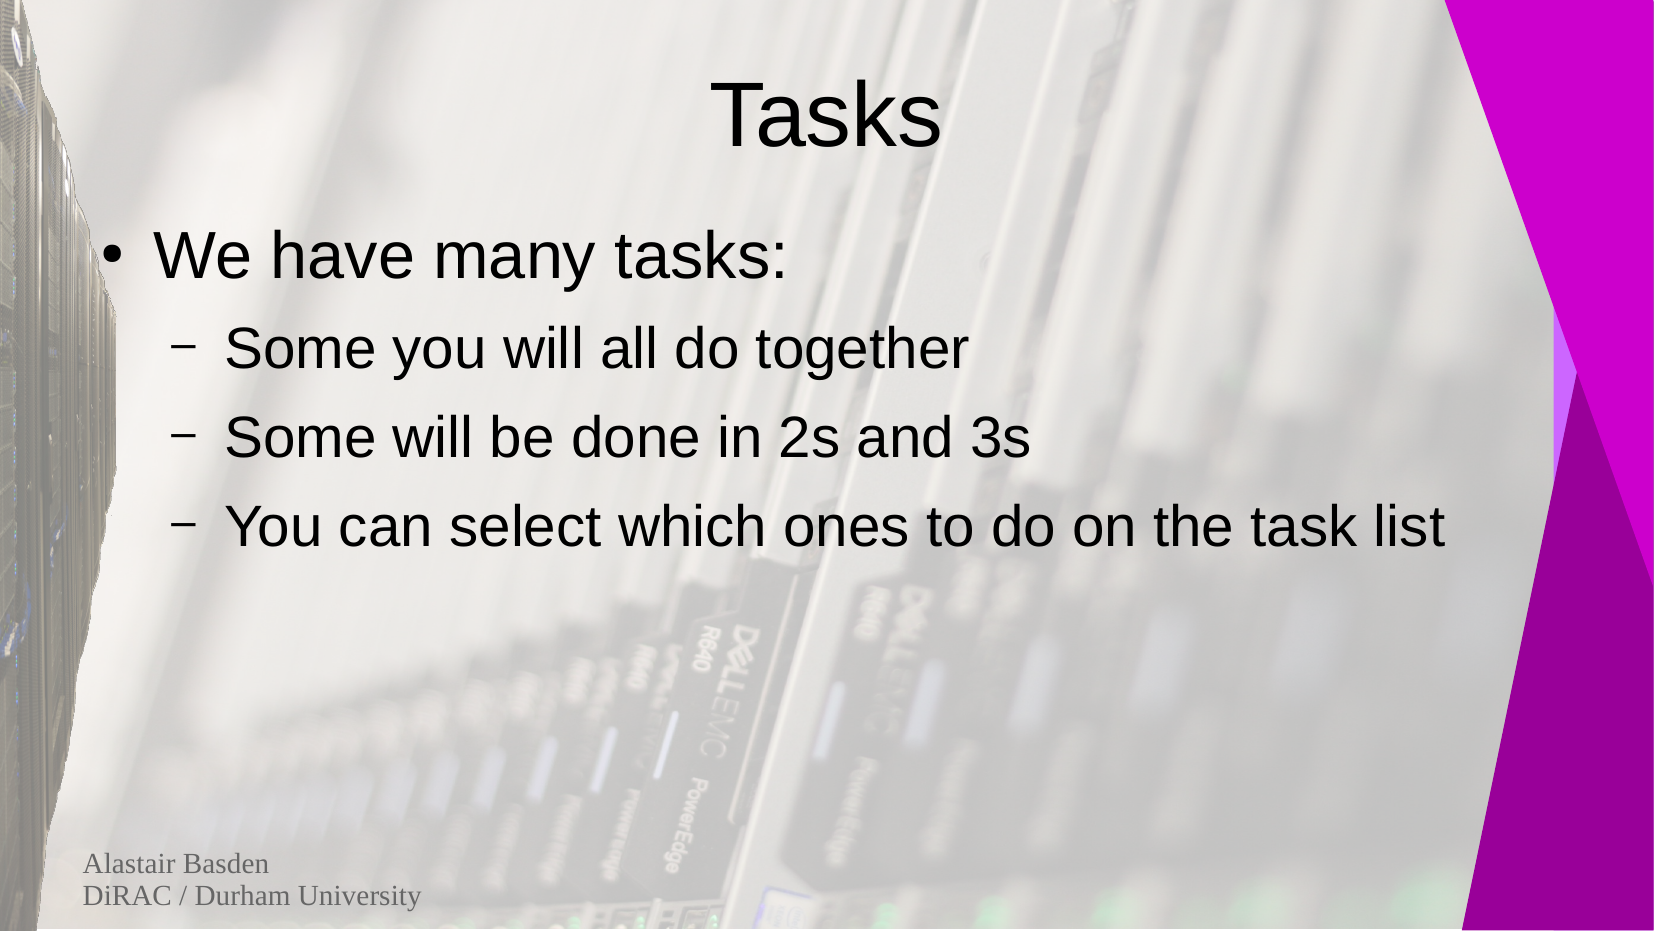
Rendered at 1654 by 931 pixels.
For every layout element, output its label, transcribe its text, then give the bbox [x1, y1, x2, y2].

picture [0, 0, 1521, 931]
title Tasks [82, 37, 1571, 193]
list We have many tasks: Some you will all do together Some will be done in 2s and 3s You can select which ones to do on the task list [82, 217, 1571, 758]
